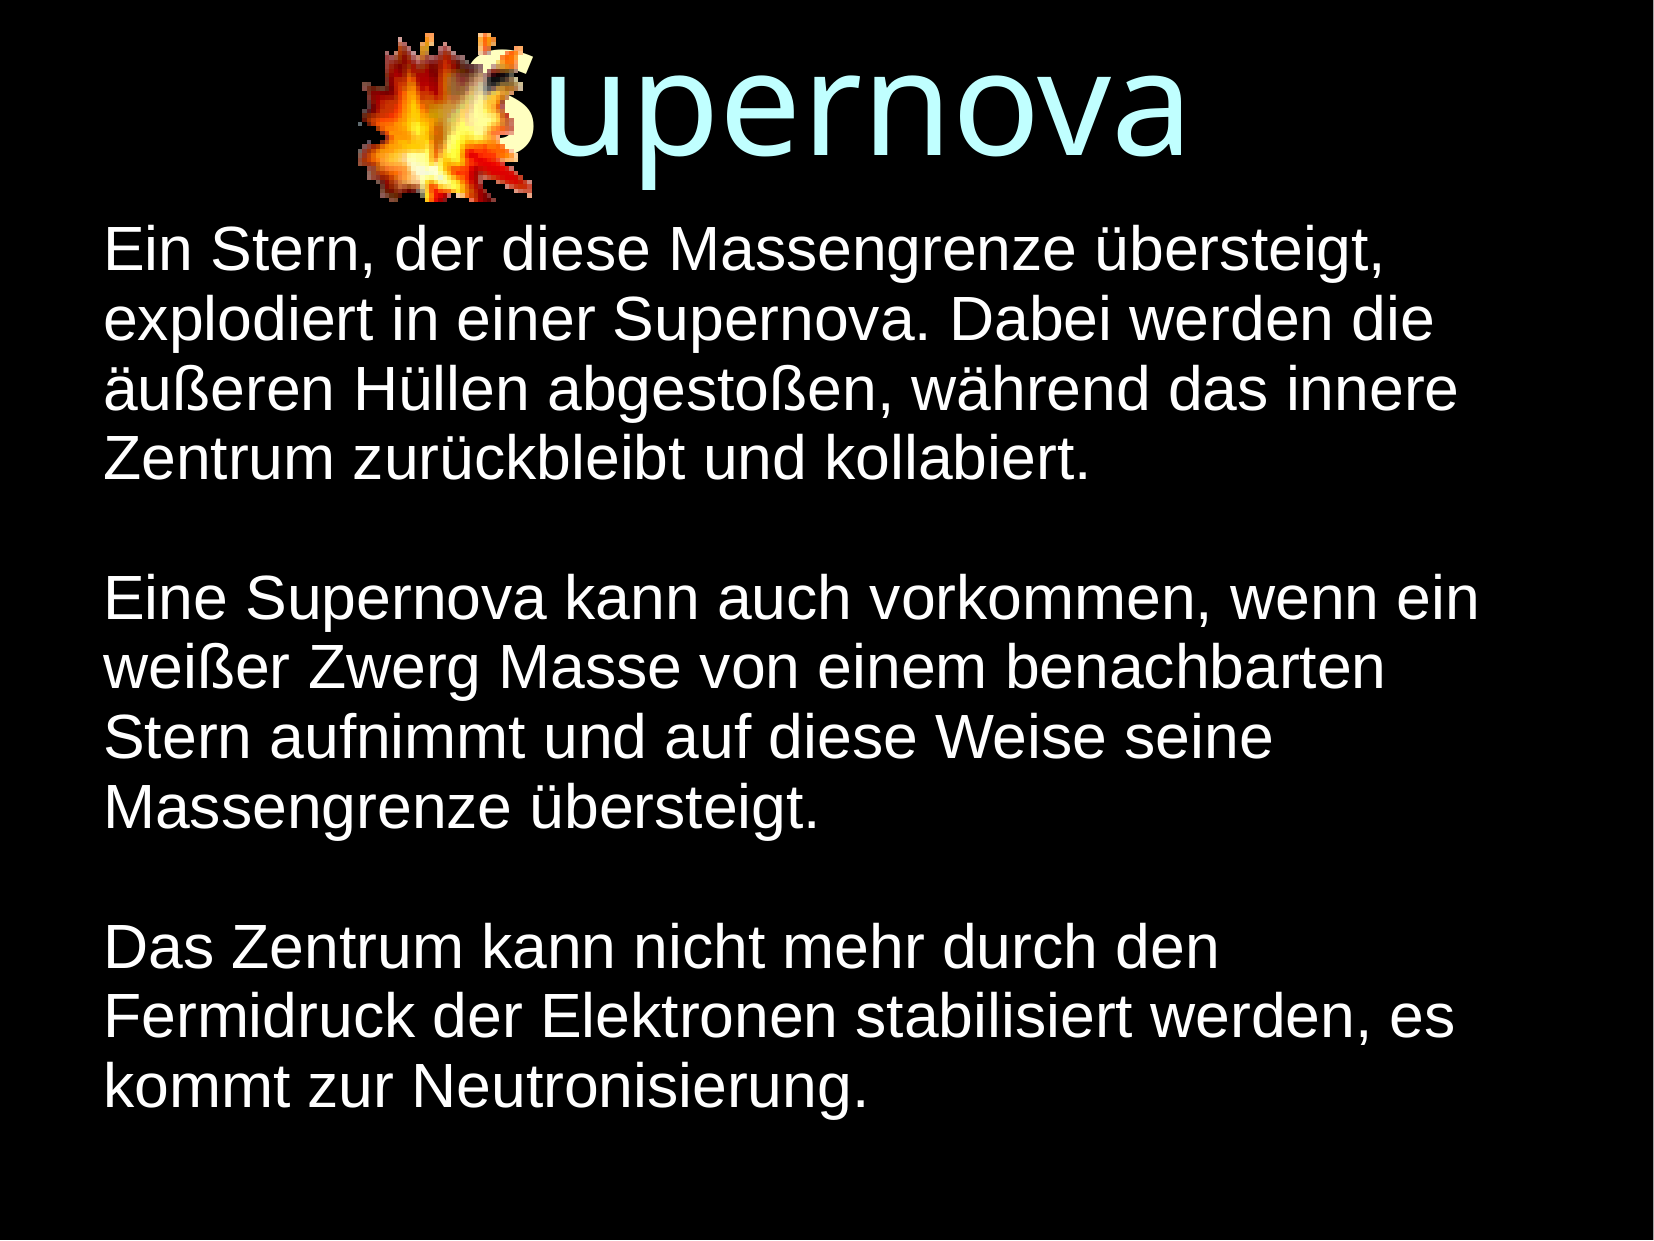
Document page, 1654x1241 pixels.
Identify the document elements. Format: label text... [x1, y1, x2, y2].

picture [354, 29, 532, 207]
text_box Ein Stern, der diese Massengrenze übersteigt, explodiert in einer Supernova. Dabei werden die äußeren Hüllen abgestoßen, während das innere Zentrum zurückbleibt und kollabiert. Eine Supernova kann auch vorkommen, wenn ein weißer Zwerg Masse von einem benachbarten Stern aufnimmt und auf diese Weise seine Massengrenze übersteigt. Das Zentrum kann nicht mehr durch den Fermidruck der Elektronen stabilisiert werden, es kommt zur Neutronisierung. [88, 206, 1565, 1126]
title Supernova [82, 17, 1571, 180]
